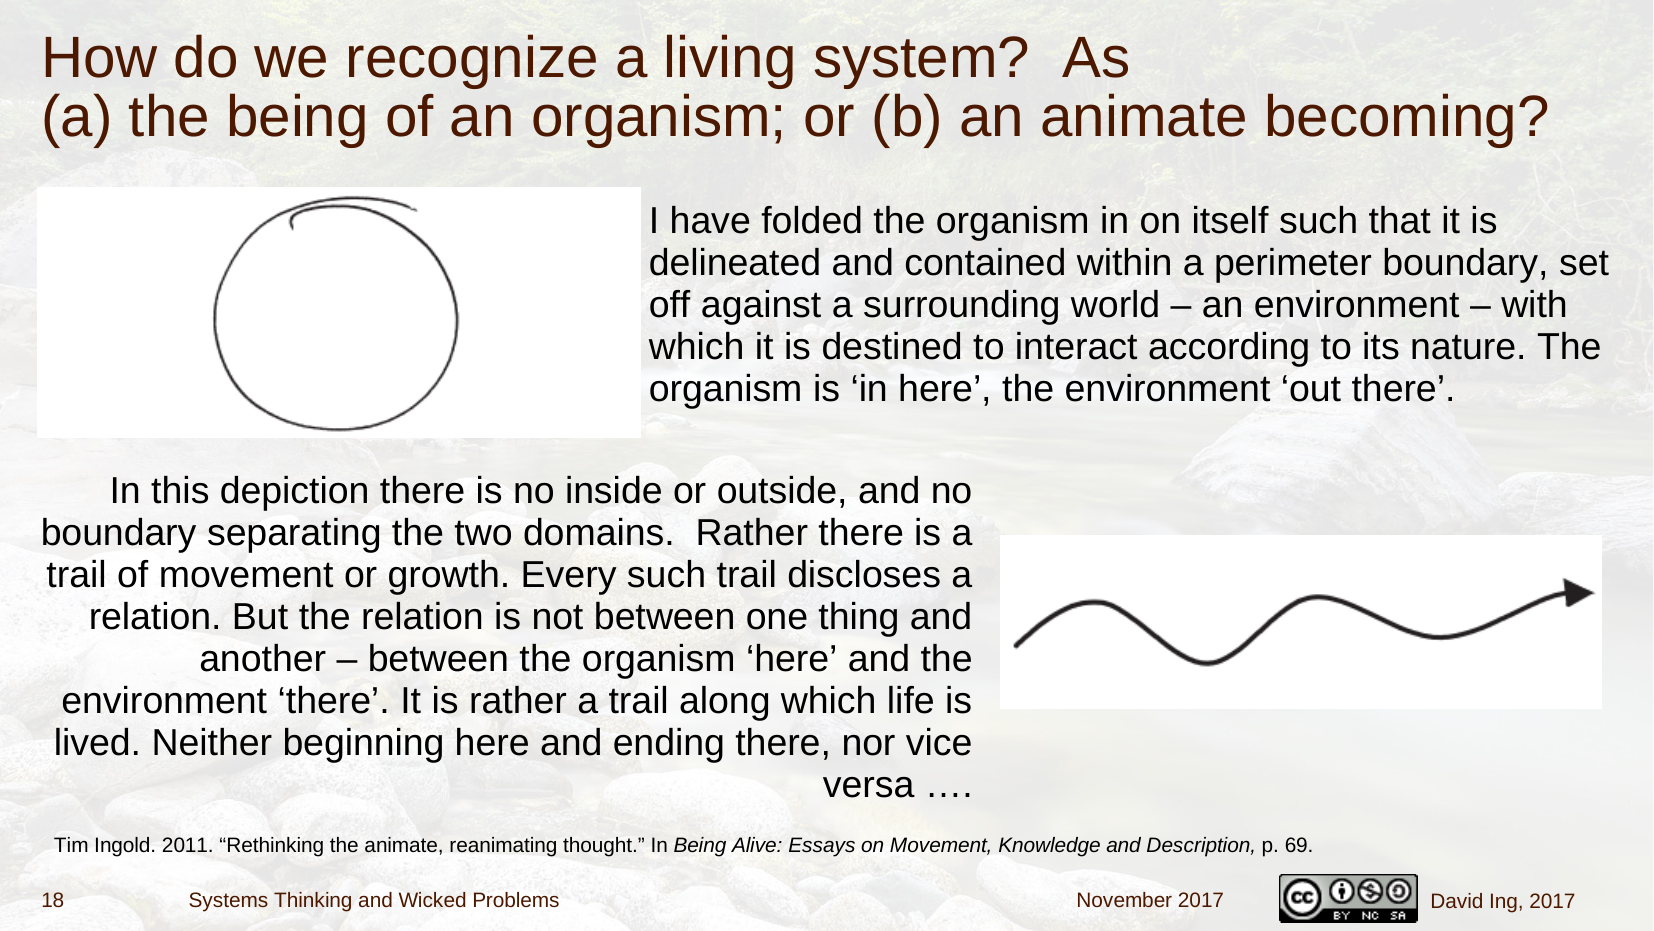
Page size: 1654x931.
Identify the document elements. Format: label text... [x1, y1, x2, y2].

text_box I have folded the organism in on itself such that it is delineated and contained within a perimeter boundary, set off against a surrounding world – an environment – with which it is destined to interact according to its nature. The organism is ‘in here’, the environment ‘out there’. [634, 191, 1631, 424]
text_box In this depiction there is no inside or outside, and no boundary separating the two domains. Rather there is a trail of movement or growth. Every such trail discloses a relation. But the relation is not between one thing and another – between the organism ‘here’ and the environment ‘there’. It is rather a trail along which life is lived. Neither beginning here and ending there, nor vice versa …. [25, 462, 996, 810]
title How do we recognize a living system? As (a) the being of an organism; or (b) an animate becoming? [41, 30, 1613, 174]
text_box Tim Ingold. 2011. “Rethinking the animate, reanimating thought.” In Being Alive: Essays on Movement, Knowledge and Description, p. 69. [39, 826, 1487, 864]
picture [0, 0, 1654, 931]
